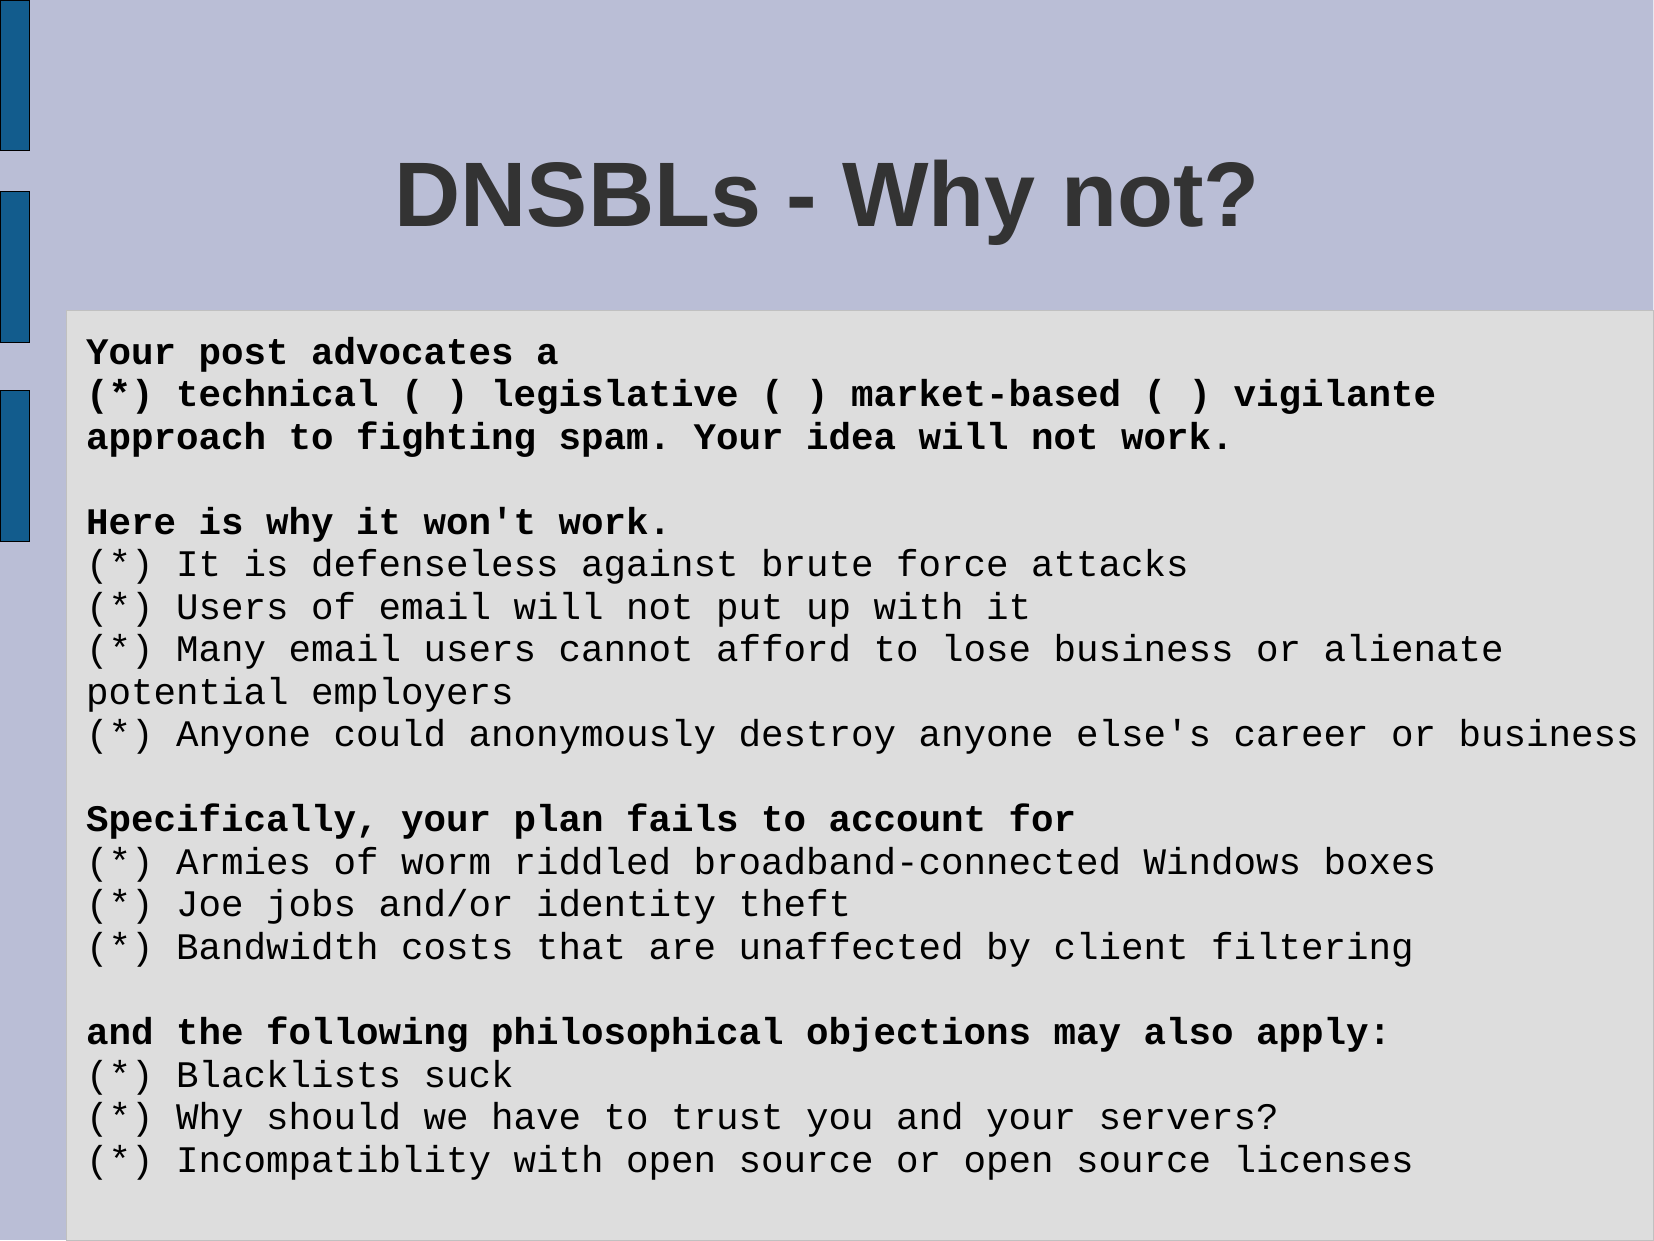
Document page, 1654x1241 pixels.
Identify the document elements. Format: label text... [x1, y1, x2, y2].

title DNSBLs - Why not? [121, 91, 1534, 299]
list Your post advocates a (*) technical ( ) legislative ( ) market-based ( ) vigilante approach to fighting spam. Your idea will not work. Here is why it won't work. (*) It is defenseless against brute force attacks (*) Users of email will not put up with it (*) Many email users cannot afford to lose business or alienate potential employers (*) Anyone could anonymously destroy anyone else's career or business Specifically, your plan fails to account for (*) Armies of worm riddled broadband-connected Windows boxes (*) Joe jobs and/or identity theft (*) Bandwidth costs that are unaffected by client filtering and the following philosophical objections may also apply: (*) Blacklists suck (*) Why should we have to trust you and your servers? (*) Incompatiblity with open source or open source licenses [85, 332, 1654, 1226]
